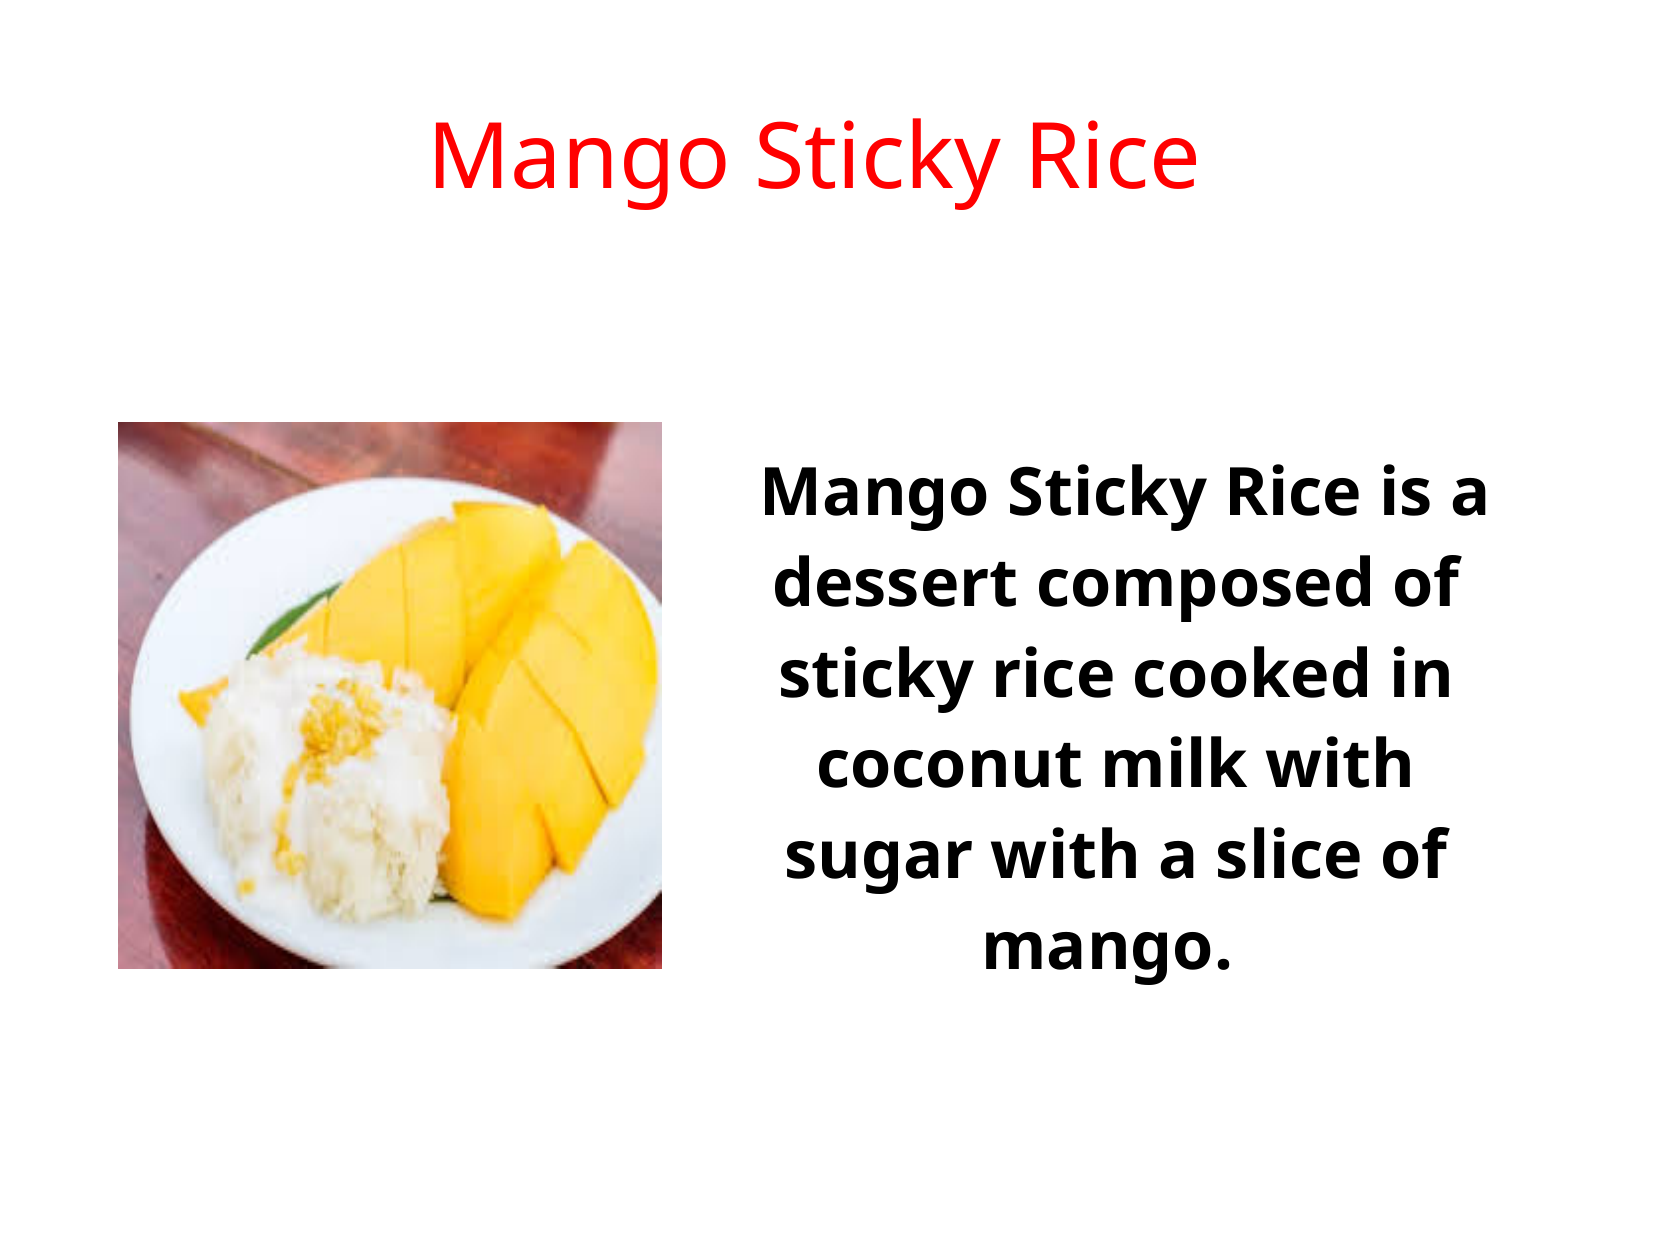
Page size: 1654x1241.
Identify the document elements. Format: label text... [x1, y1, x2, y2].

picture [118, 422, 662, 969]
title Mango Sticky Rice [82, 49, 1571, 257]
text_box Mango Sticky Rice is a dessert composed of sticky rice cooked in coconut milk with sugar with a slice of mango. [708, 437, 1524, 1040]
